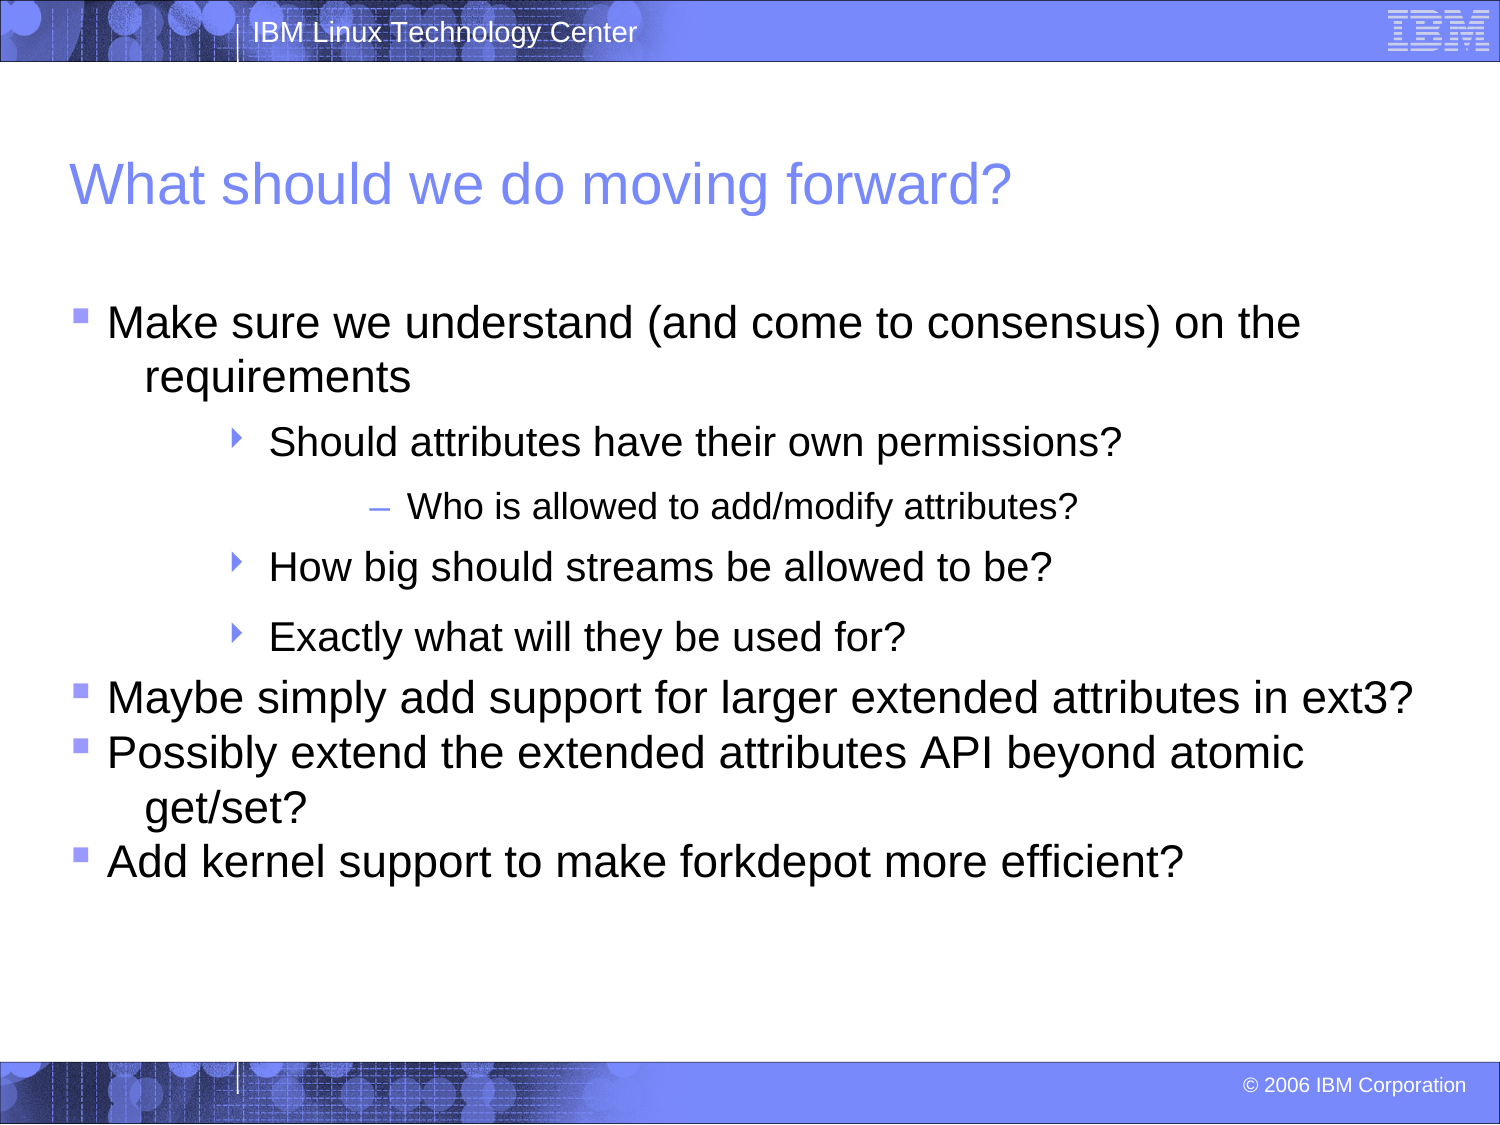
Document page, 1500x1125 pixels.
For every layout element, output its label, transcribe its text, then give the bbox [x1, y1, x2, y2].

list Make sure we understand (and come to consensus) on the requirements Should attributes have their own permissions? Who is allowed to add/modify attributes? How big should streams be allowed to be? Exactly what will they be used for? Maybe simply add support for larger extended attributes in ext3? Possibly extend the extended attributes API beyond atomic get/set? Add kernel support to make forkdepot more efficient? [69, 293, 1433, 934]
title What should we do moving forward? [69, 144, 1422, 227]
picture [1, 1, 1499, 61]
picture [1, 1063, 1499, 1123]
